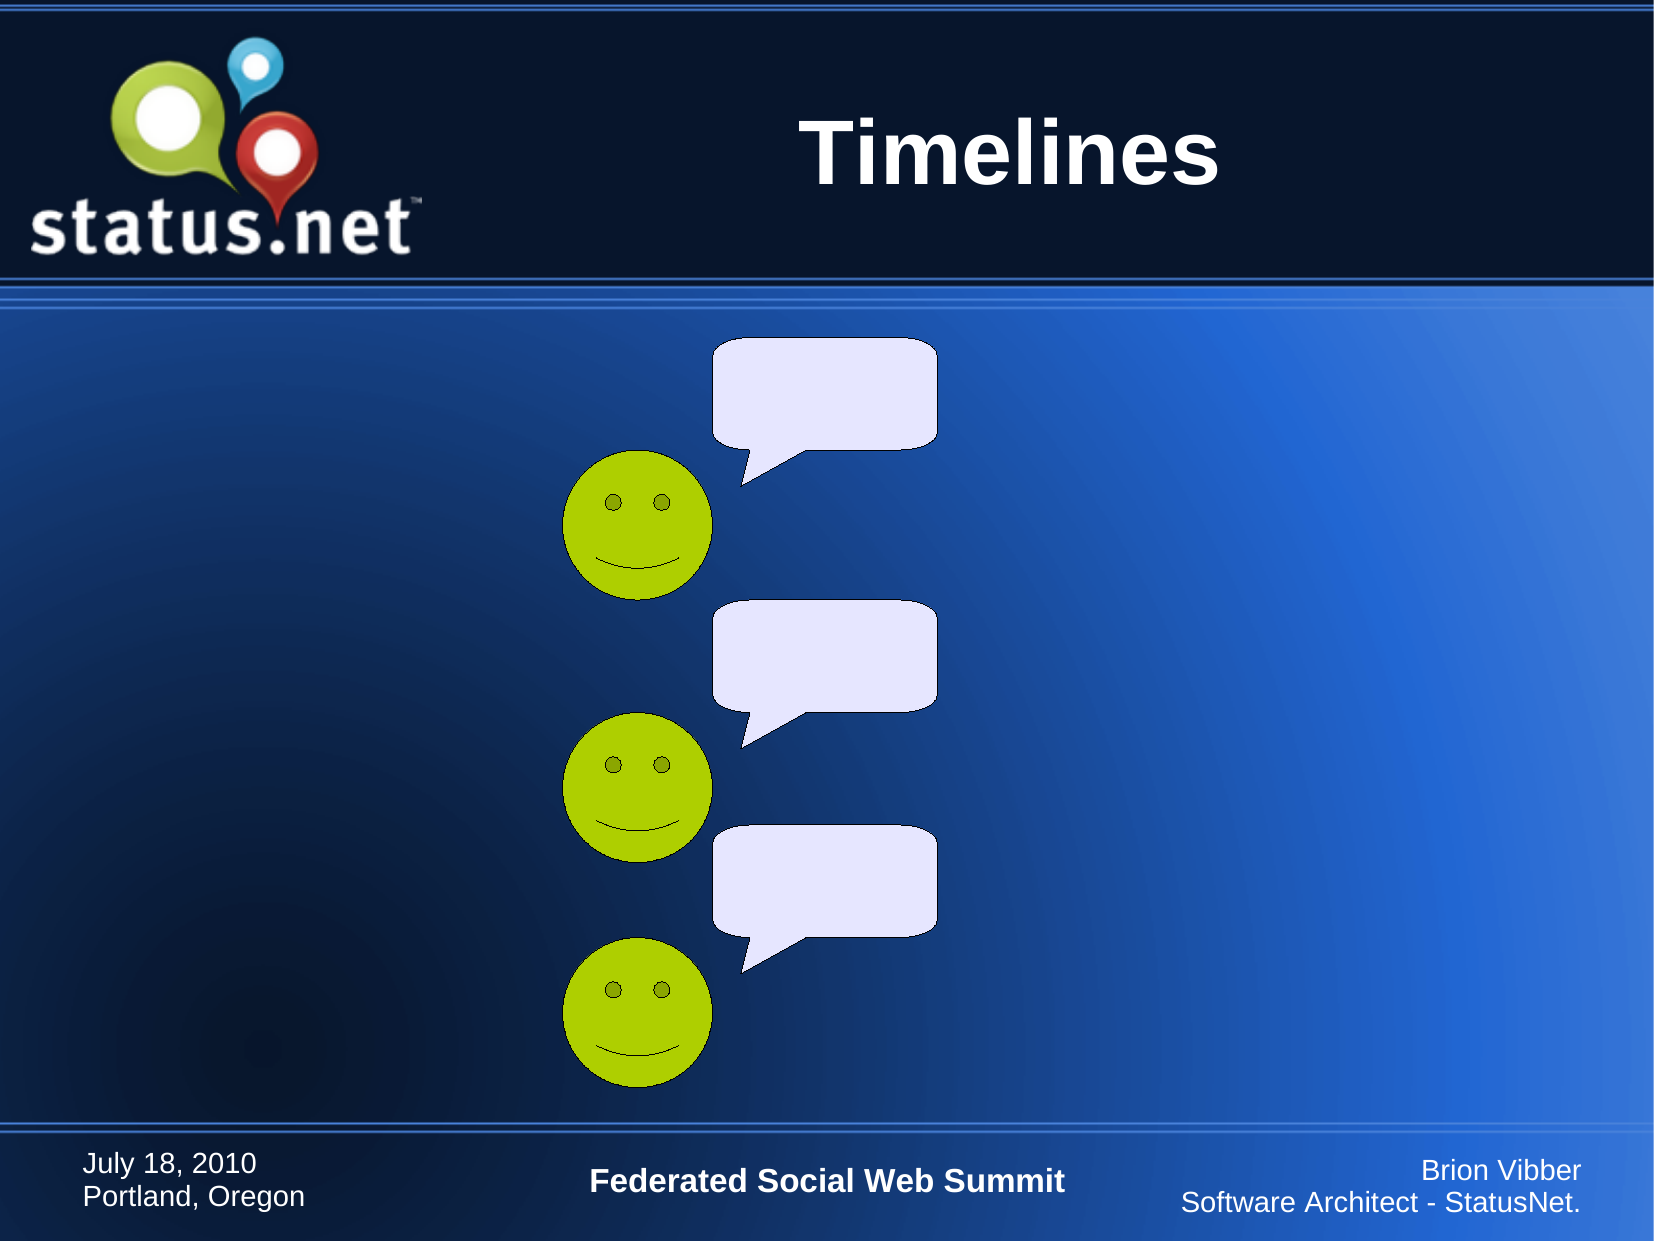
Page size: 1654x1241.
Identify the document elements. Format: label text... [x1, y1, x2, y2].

text_box [562, 712, 713, 863]
text_box [712, 599, 938, 749]
text_box [712, 824, 938, 974]
title Timelines [450, 49, 1571, 257]
text_box [562, 937, 713, 1088]
text_box [562, 450, 713, 601]
picture [0, 0, 1654, 1241]
text_box [712, 337, 938, 487]
